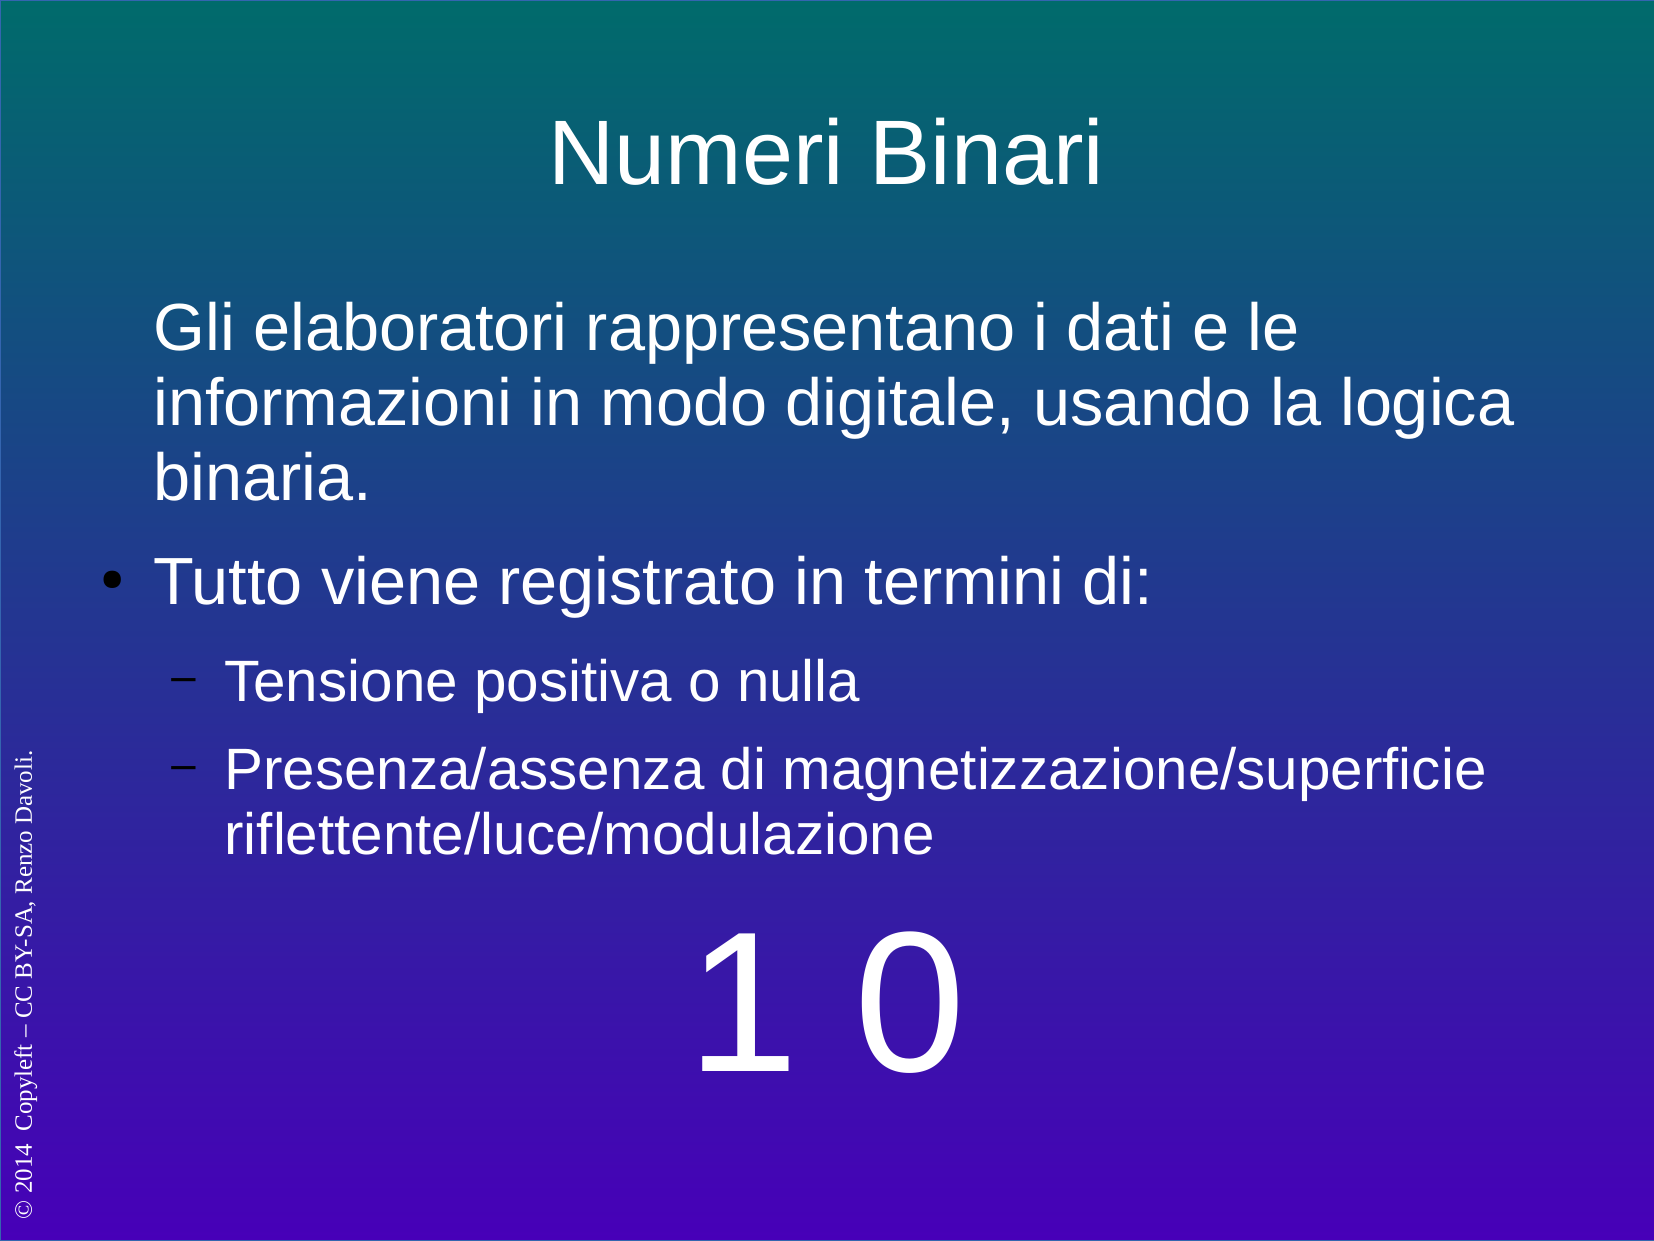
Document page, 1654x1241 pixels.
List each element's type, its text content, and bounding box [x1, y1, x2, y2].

title Numeri Binari [82, 49, 1571, 257]
list Gli elaboratori rappresentano i dati e le informazioni in modo digitale, usando la logica binaria. Tutto viene registrato in termini di: Tensione positiva o nulla Presenza/assenza di magnetizzazione/superficie riflettente/luce/modulazione 1 0 [82, 290, 1571, 1201]
